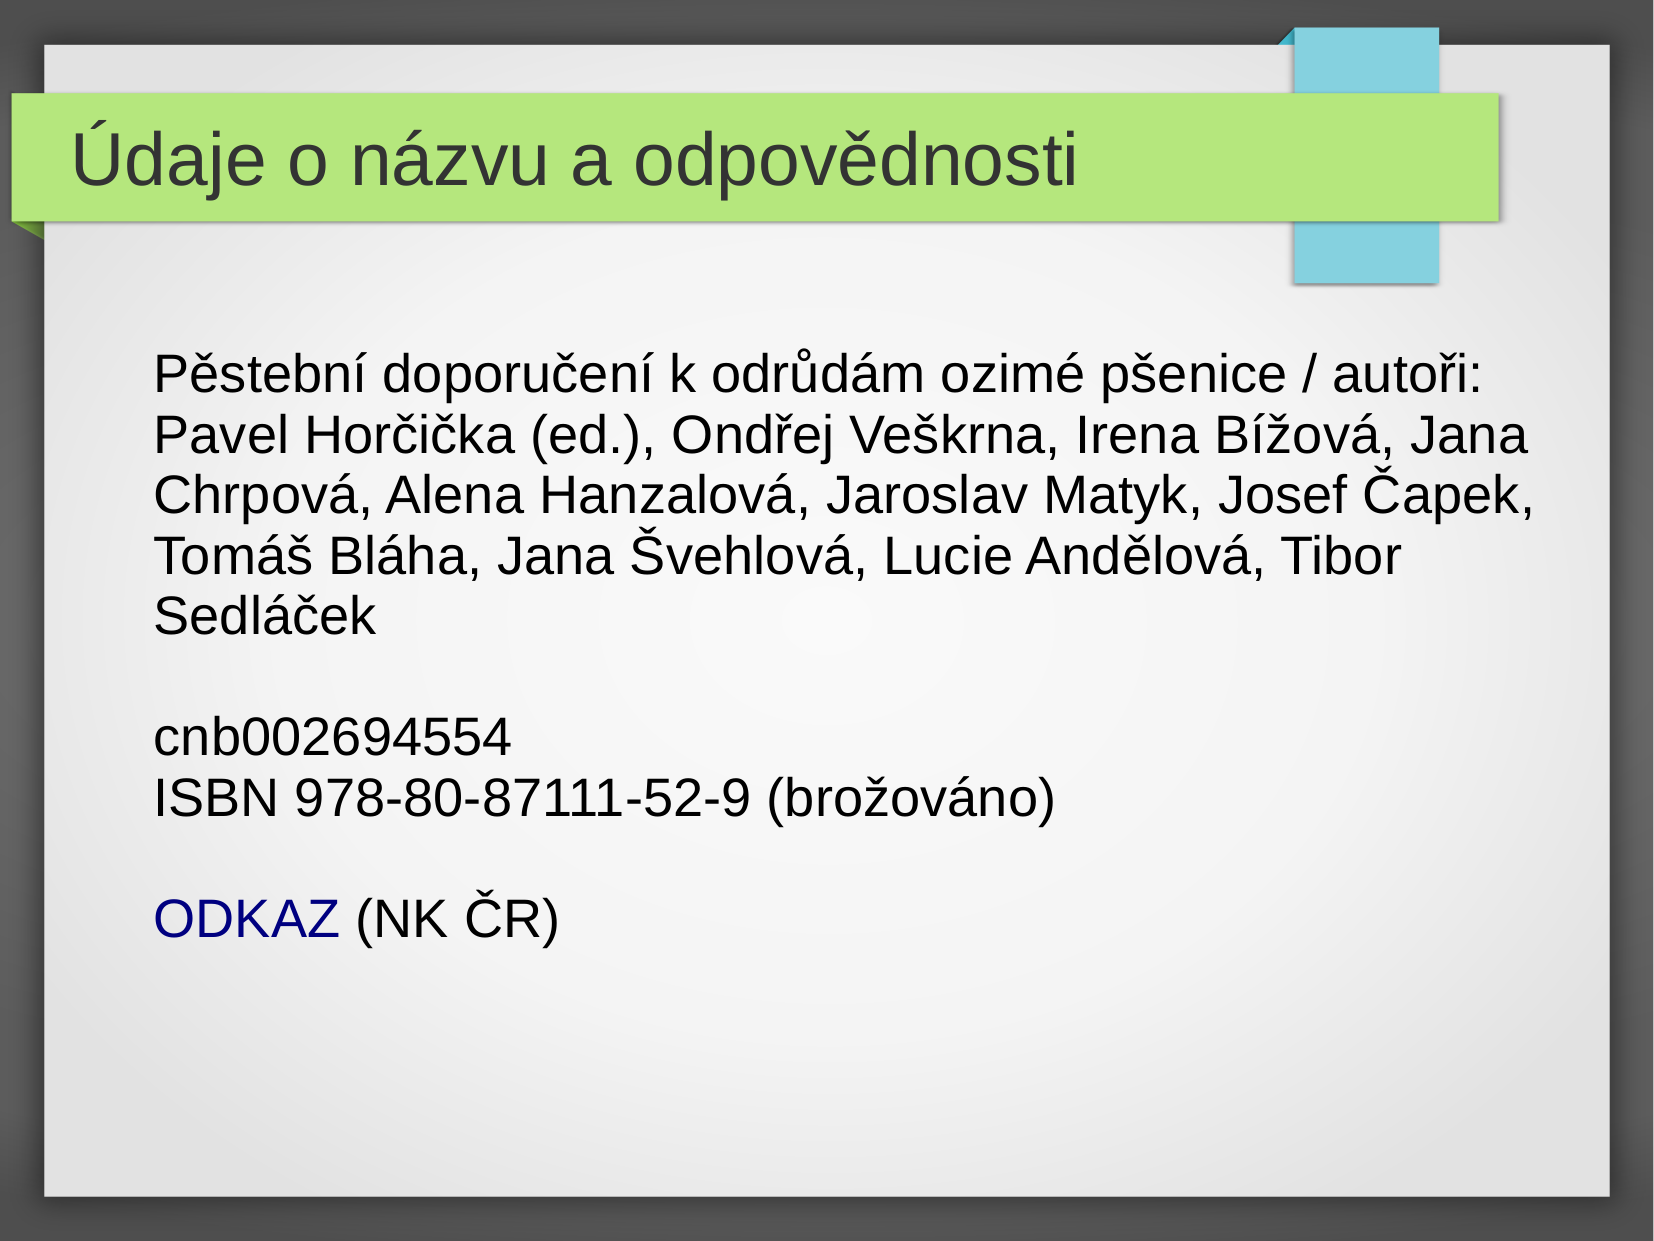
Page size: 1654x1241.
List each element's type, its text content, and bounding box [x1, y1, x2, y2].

picture [0, 0, 1654, 1241]
list Pěstební doporučení k odrůdám ozimé pšenice / autoři: Pavel Horčička (ed.), Ondřej Veškrna, Irena Bížová, Jana Chrpová, Alena Hanzalová, Jaroslav Matyk, Josef Čapek, Tomáš Bláha, Jana Švehlová, Lucie Andělová, Tibor Sedláček cnb002694554 ISBN 978-80-87111-52-9 (brožováno) ODKAZ (NK ČR) [82, 343, 1538, 1063]
title Údaje o názvu a odpovědnosti [70, 106, 1229, 213]
